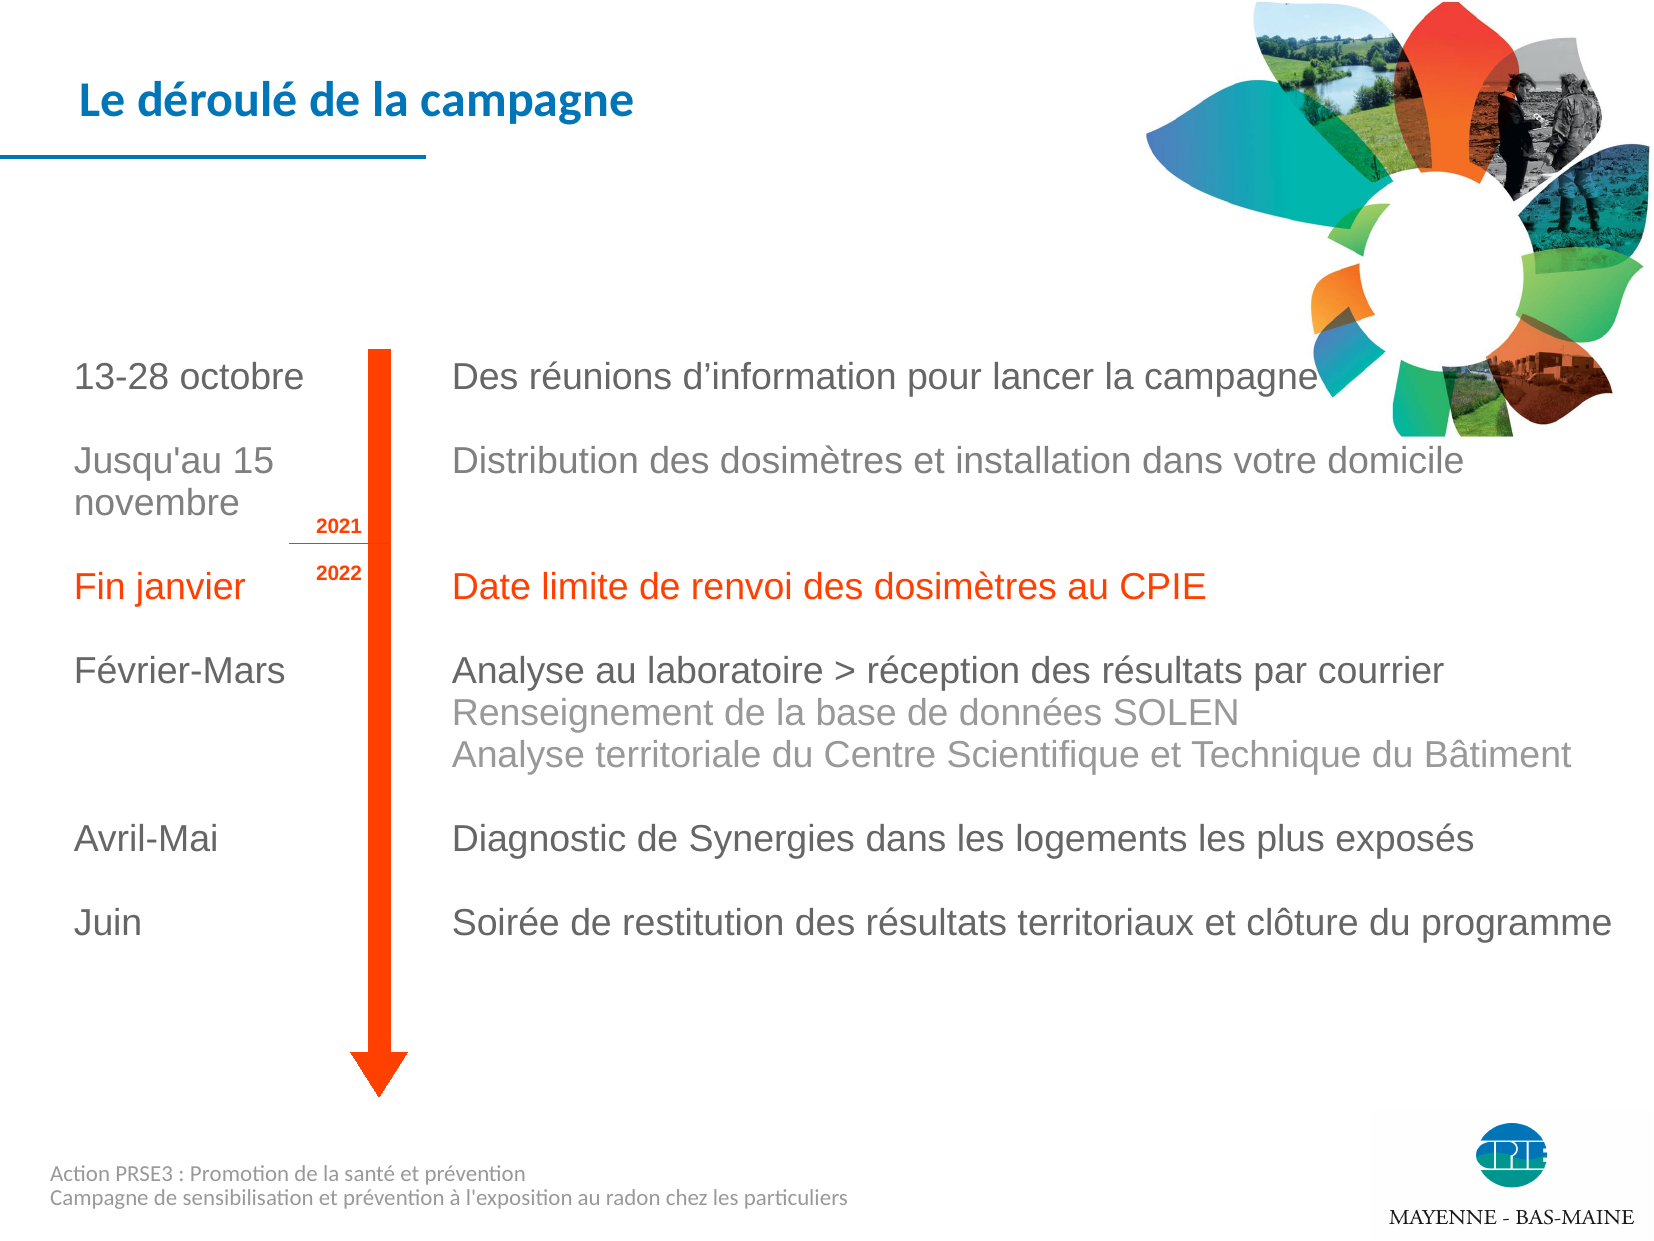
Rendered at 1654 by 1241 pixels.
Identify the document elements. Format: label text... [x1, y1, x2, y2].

text_box [349, 348, 409, 1099]
text_box 2021 2022 [301, 507, 390, 595]
text_box Le déroulé de la campagne [64, 58, 1263, 135]
text_box Des réunions d’information pour lancer la campagne Distribution des dosimètres et installation dans votre domicile Date limite de renvoi des dosimètres au CPIE Analyse au laboratoire > réception des résultats par courrier Renseignement de la base de données SOLEN Analyse territoriale du Centre Scientifique et Technique du Bâtiment Diagnostic de Synergies dans les logements les plus exposés Soirée de restitution des résultats territoriaux et clôture du programme [437, 348, 1630, 1036]
text_box 13-28 octobre Jusqu'au 15 novembre Fin janvier Février-Mars Avril-Mai Juin [59, 348, 325, 994]
text_box Action PRSE3 : Promotion de la santé et prévention Campagne de sensibilisation et prévention à l'exposition au radon chez les particuliers [35, 1157, 1070, 1229]
picture [1370, 1110, 1654, 1240]
picture [1130, 1, 1652, 438]
